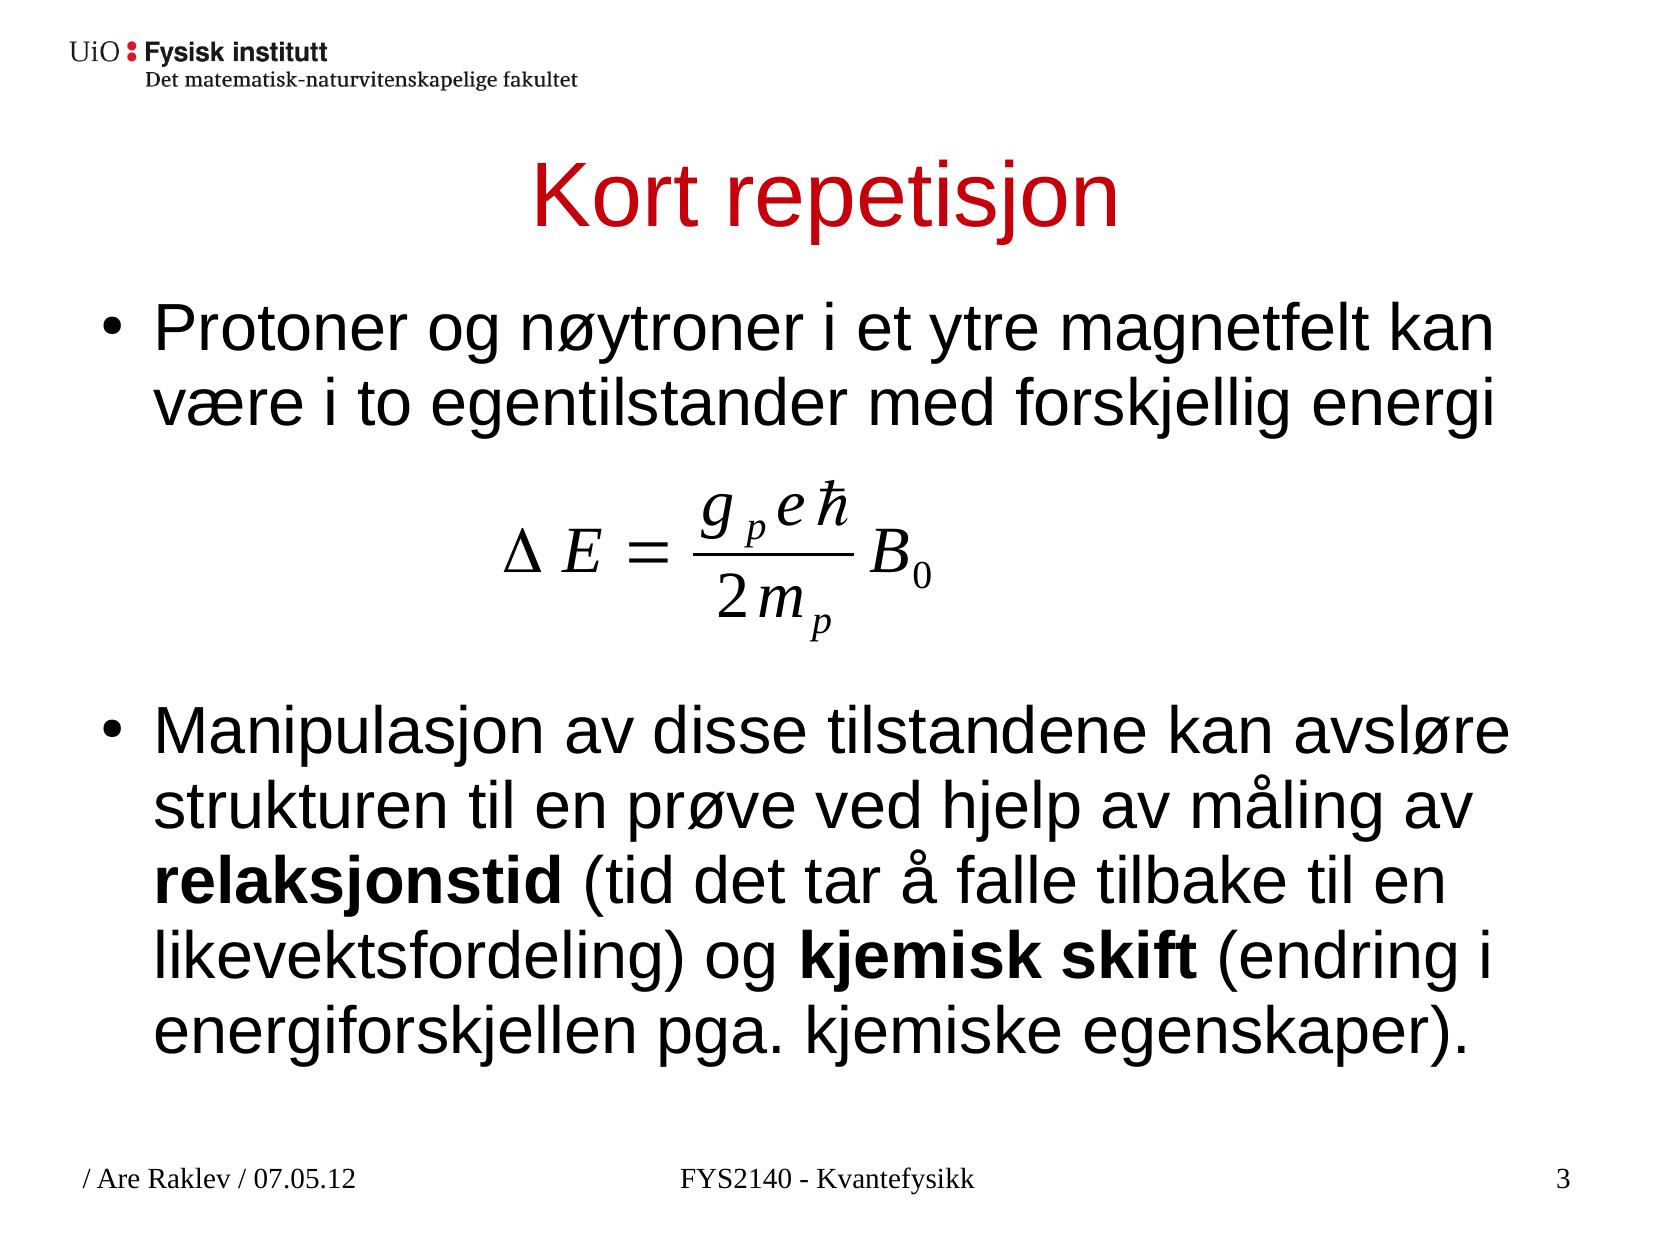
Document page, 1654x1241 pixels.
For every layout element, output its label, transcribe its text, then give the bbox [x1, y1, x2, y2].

title Kort repetisjon [82, 90, 1571, 298]
picture [68, 37, 581, 93]
list Protoner og nøytroner i et ytre magnetfelt kan være i to egentilstander med forskjellig energi Manipulasjon av disse tilstandene kan avsløre strukturen til en prøve ved hjelp av måling av relaksjonstid (tid det tar å falle tilbake til en likevektsfordeling) og kjemisk skift (endring i energiforskjellen pga. kjemiske egenskaper). [82, 290, 1538, 1094]
chart [494, 463, 938, 643]
